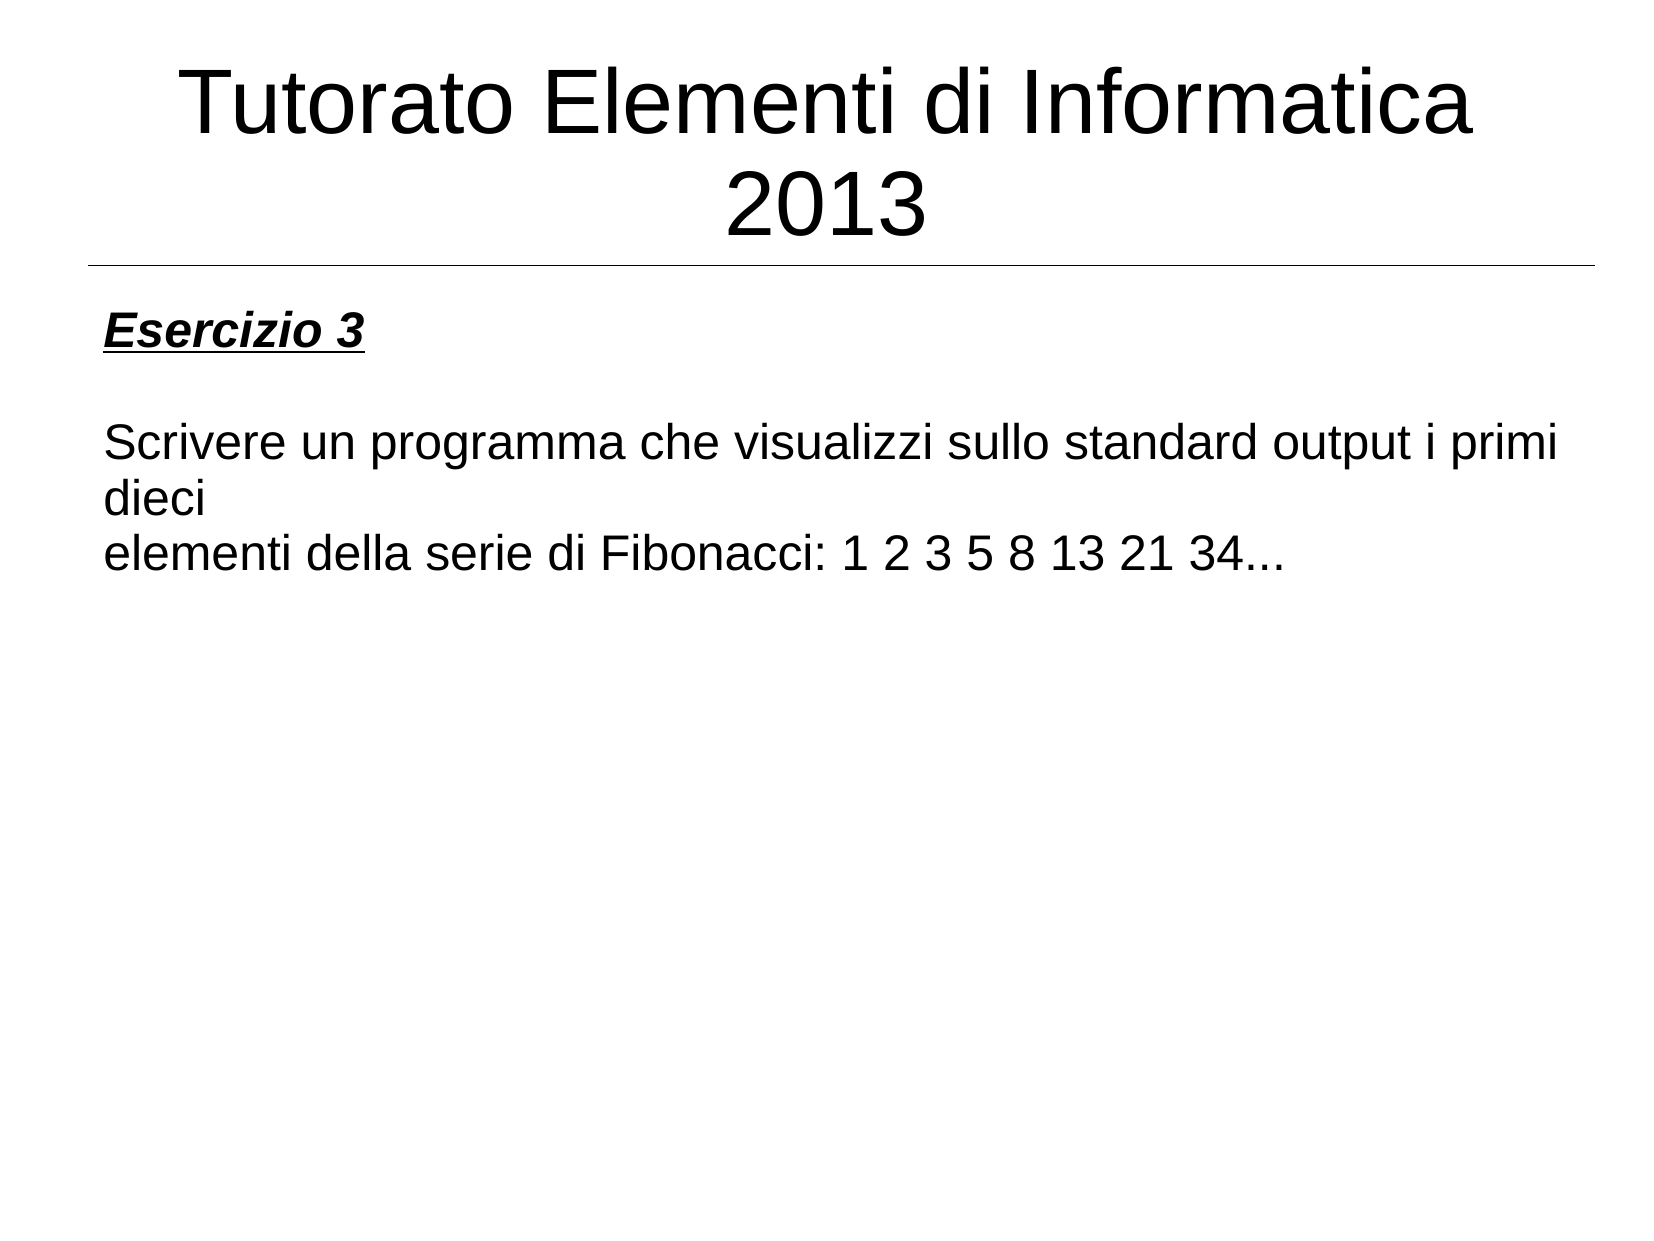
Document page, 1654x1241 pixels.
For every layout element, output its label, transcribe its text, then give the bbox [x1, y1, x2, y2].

subtitle [82, 290, 1571, 1109]
title Tutorato Elementi di Informatica 2013 [82, 49, 1571, 257]
text_box Esercizio 3 Scrivere un programma che visualizzi sullo standard output i primi dieci elementi della serie di Fibonacci: 1 2 3 5 8 13 21 34... [88, 295, 1595, 1152]
